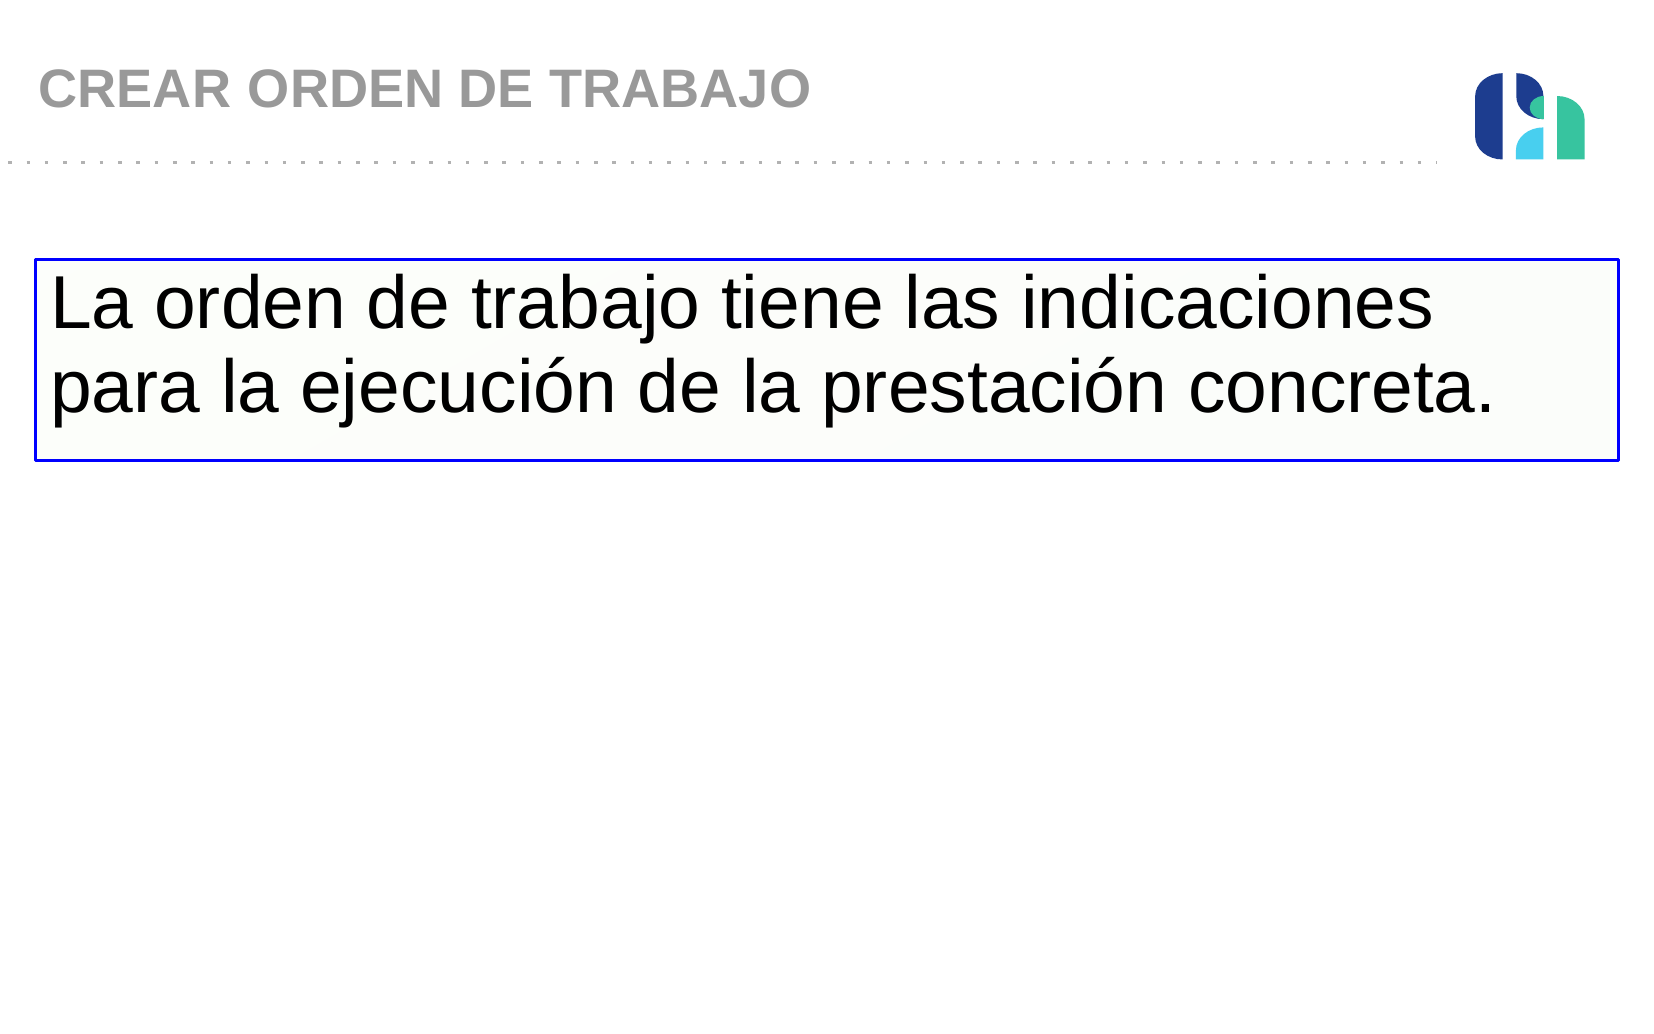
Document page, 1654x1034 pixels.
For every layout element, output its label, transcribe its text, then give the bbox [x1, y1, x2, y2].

text_box La orden de trabajo tiene las indicaciones para la ejecución de la prestación concreta. [35, 253, 1619, 485]
picture [1474, 73, 1585, 160]
text_box CREAR ORDEN DE TRABAJO [23, 47, 1335, 128]
